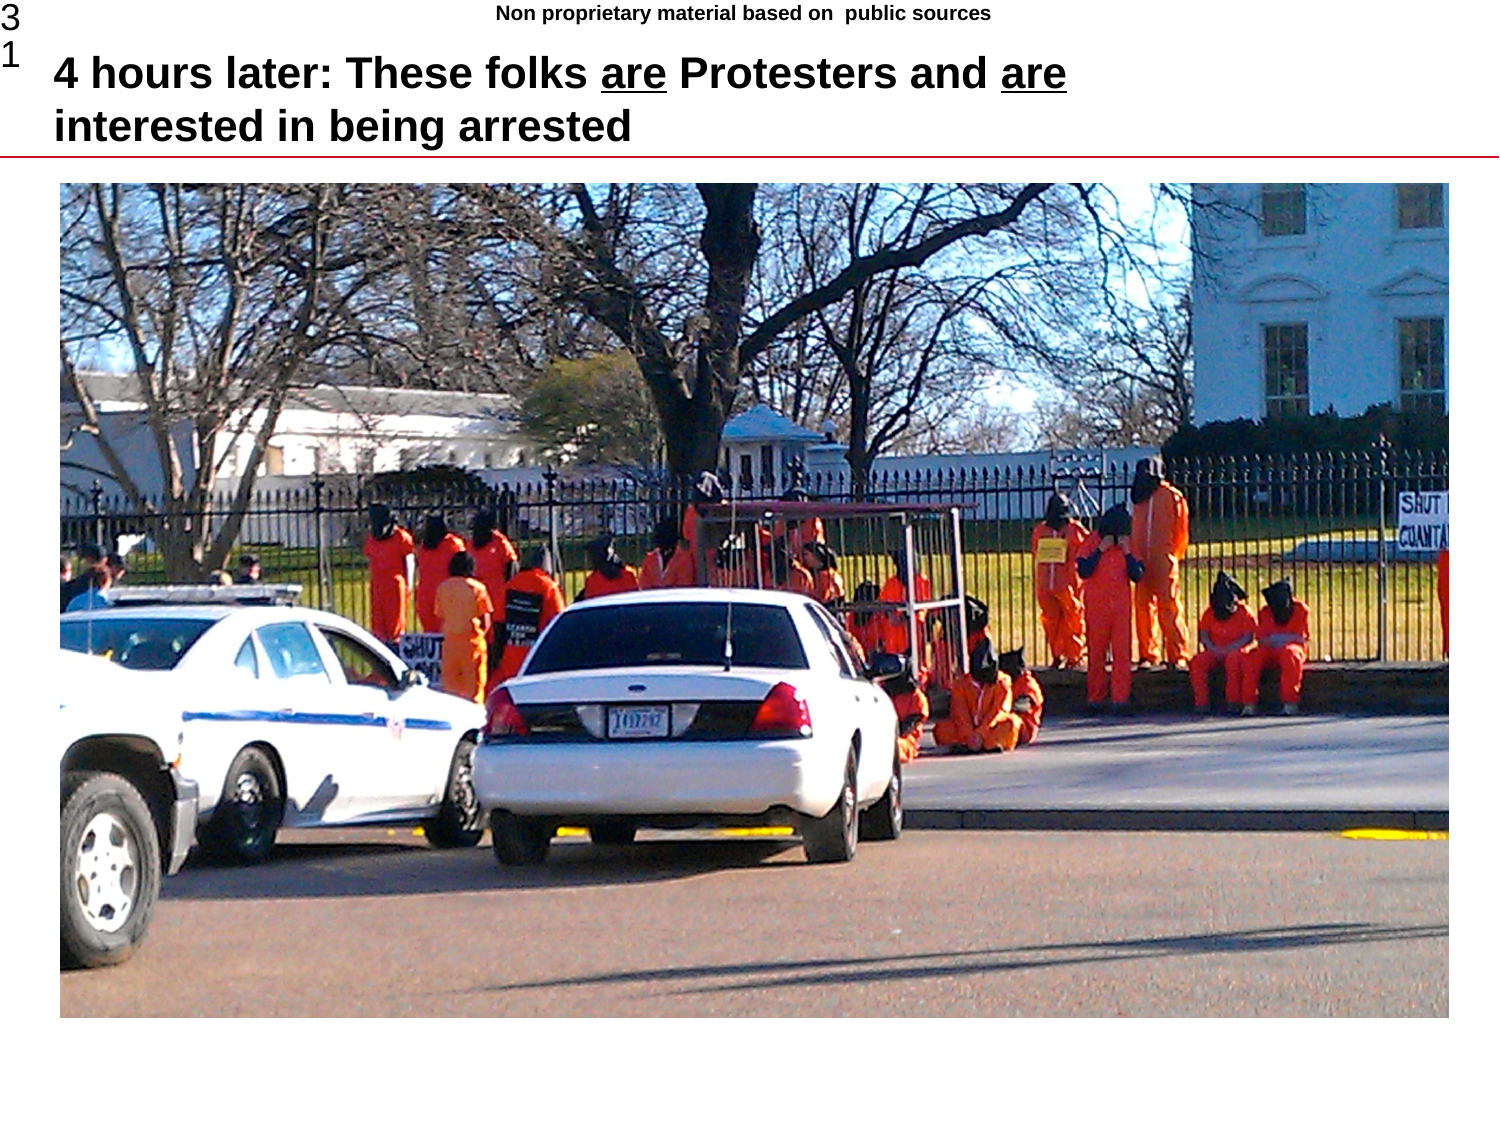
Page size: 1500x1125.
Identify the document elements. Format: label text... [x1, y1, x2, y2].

title 4 hours later: These folks are Protesters and are interested in being arrested [38, 35, 1225, 158]
picture [60, 183, 1449, 1018]
